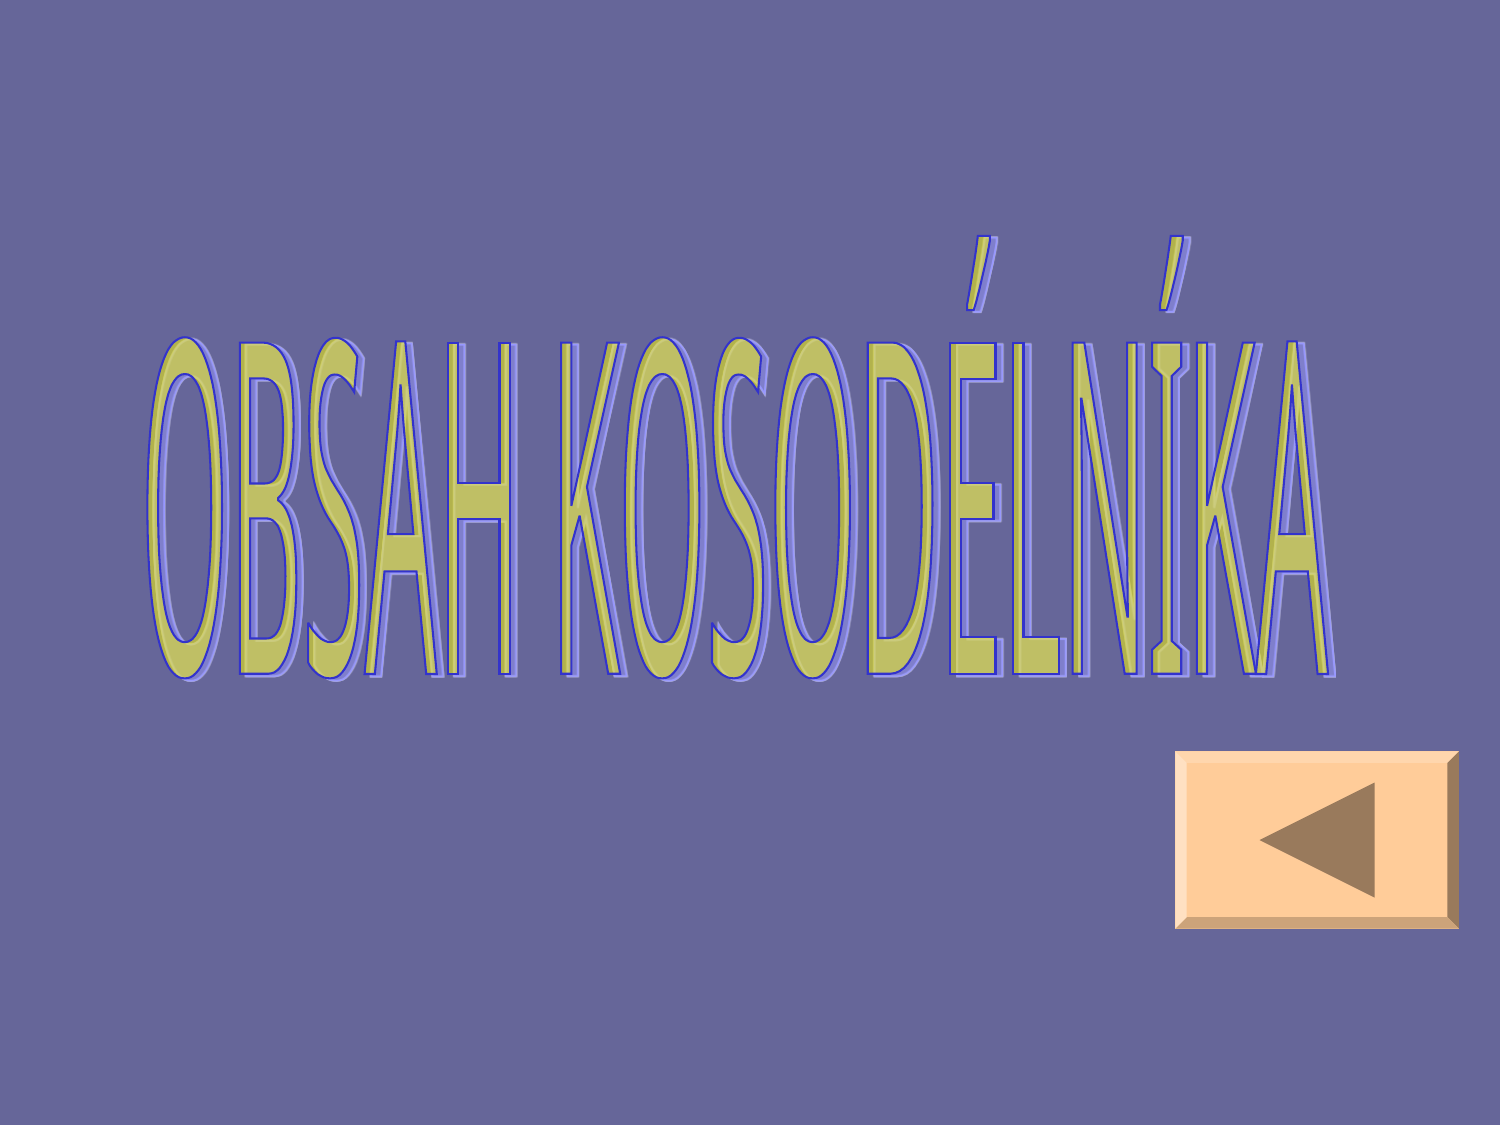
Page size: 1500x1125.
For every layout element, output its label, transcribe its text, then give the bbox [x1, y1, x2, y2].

text_box OBSAH KOSODÉLNÍKA [1196, 341, 1329, 674]
text_box OBSAH KOSODÉLNÍKA [1013, 342, 1059, 674]
text_box OBSAH KOSODÉLNÍKA [1152, 342, 1182, 674]
text_box OBSAH KOSODÉLNÍKA [1072, 342, 1137, 674]
text_box OBSAH KOSODÉLNÍKA [1160, 235, 1183, 311]
text_box [1176, 751, 1459, 929]
text_box OBSAH KOSODÉLNÍKA [712, 337, 764, 679]
text_box OBSAH KOSODÉLNÍKA [147, 337, 222, 679]
text_box OBSAH KOSODÉLNÍKA [239, 342, 297, 674]
text_box OBSAH KOSODÉLNÍKA [867, 342, 933, 674]
text_box OBSAH KOSODÉLNÍKA [624, 337, 700, 679]
text_box OBSAH KOSODÉLNÍKA [967, 235, 990, 311]
text_box OBSAH KOSODÉLNÍKA [447, 342, 510, 674]
text_box OBSAH KOSODÉLNÍKA [308, 337, 360, 679]
text_box OBSAH KOSODÉLNÍKA [561, 342, 621, 674]
text_box OBSAH KOSODÉLNÍKA [364, 341, 437, 674]
text_box OBSAH KOSODÉLNÍKA [950, 342, 996, 674]
text_box OBSAH KOSODÉLNÍKA [775, 337, 850, 679]
